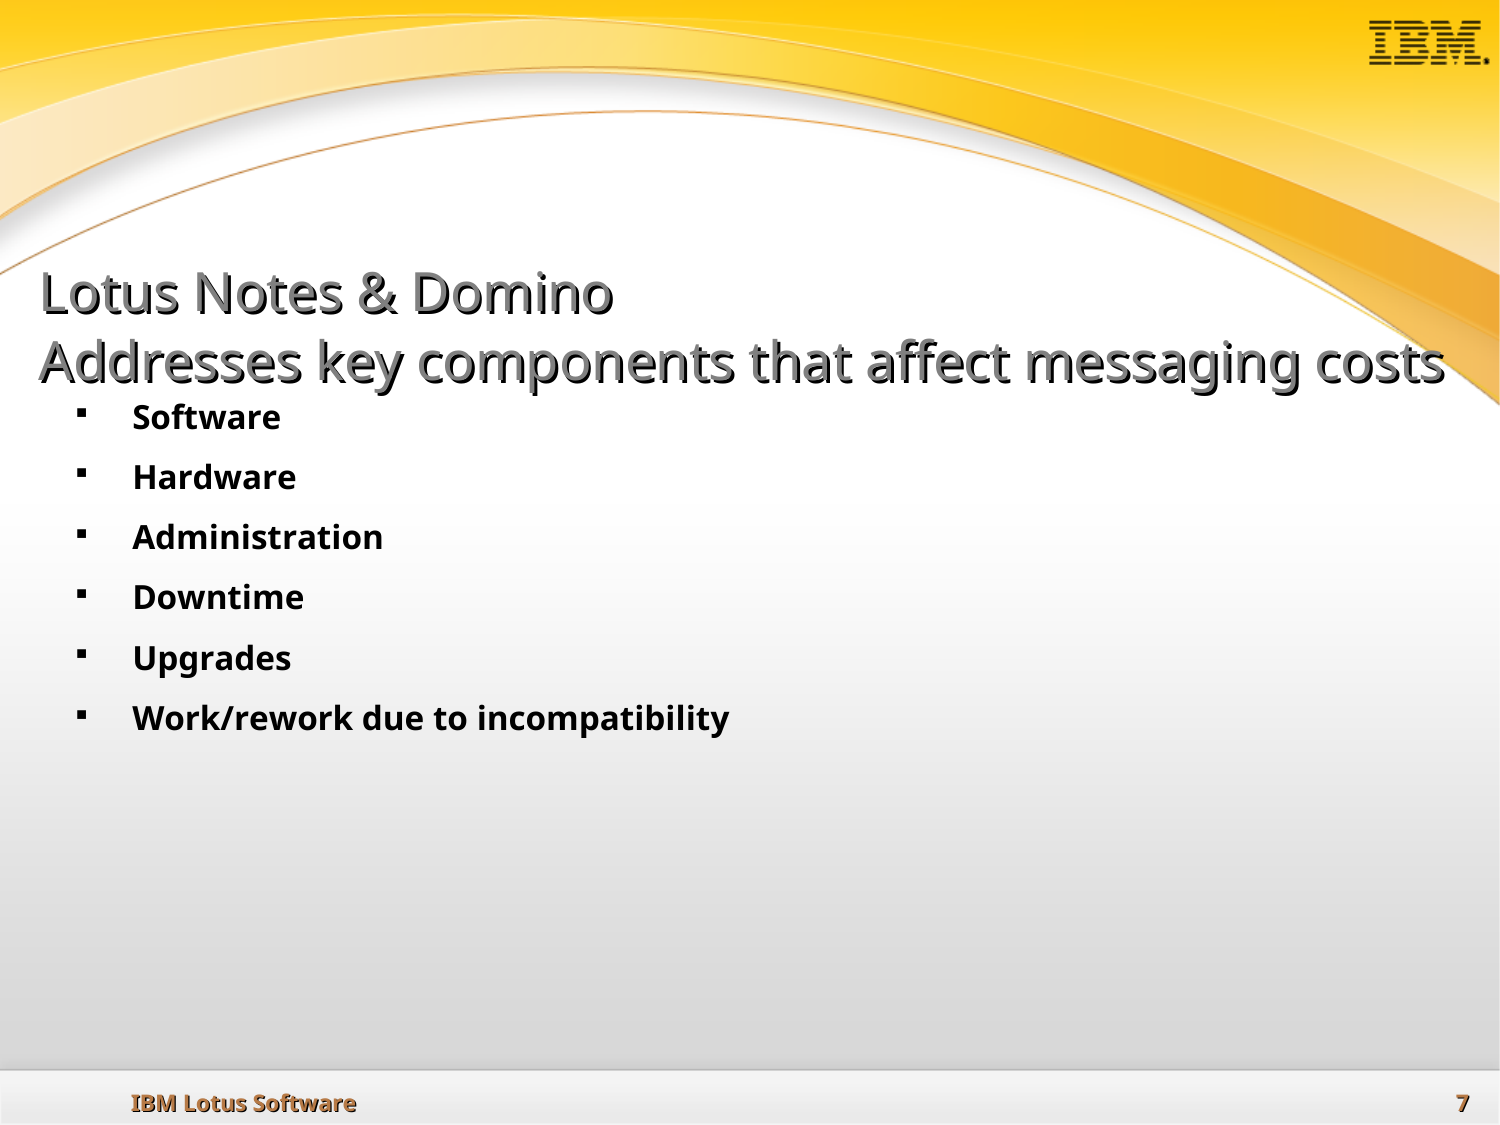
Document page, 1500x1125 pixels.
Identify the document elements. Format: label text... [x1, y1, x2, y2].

picture [537, 384, 1209, 395]
picture [387, 384, 533, 395]
list Software Hardware Administration Downtime Upgrades Work/rework due to incompatibility [76, 395, 1500, 1124]
title Lotus Notes & Domino Addresses key components that affect messaging costs [23, 248, 1463, 384]
picture [0, 0, 1500, 1125]
picture [1212, 384, 1290, 395]
footer IBM Lotus Software [115, 1079, 679, 1125]
